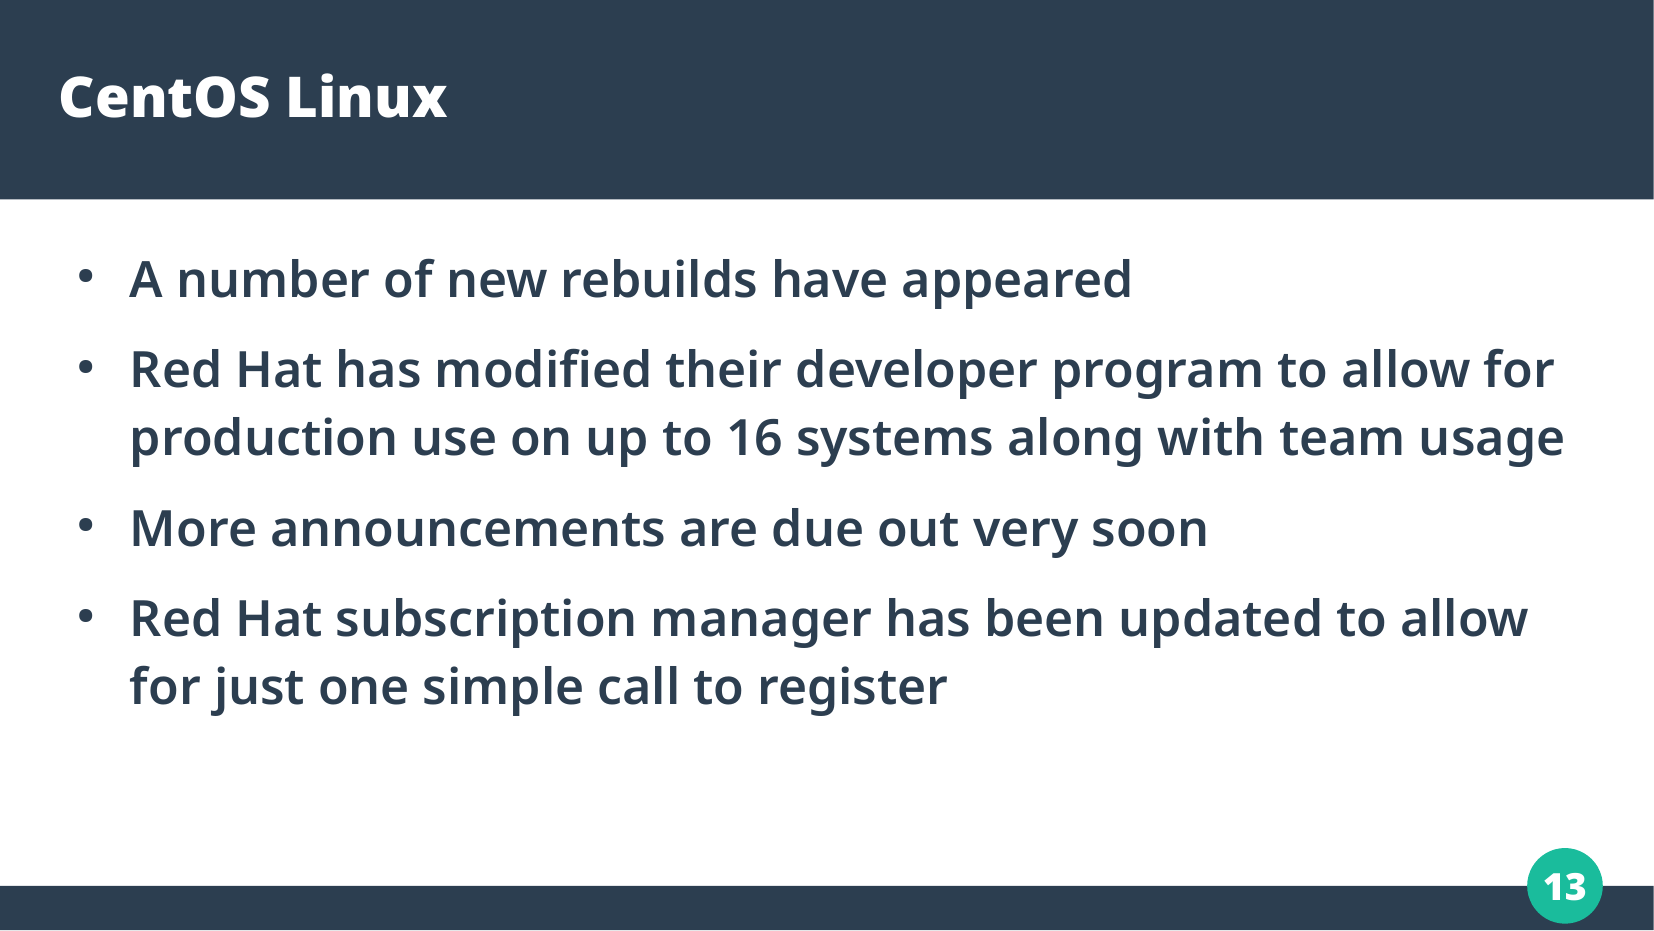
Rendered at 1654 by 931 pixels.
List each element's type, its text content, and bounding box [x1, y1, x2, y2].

title CentOS Linux [59, 37, 1595, 156]
list A number of new rebuilds have appeared Red Hat has modified their developer program to allow for production use on up to 16 systems along with team usage More announcements are due out very soon Red Hat subscription manager has been updated to allow for just one simple call to register [59, 243, 1595, 864]
